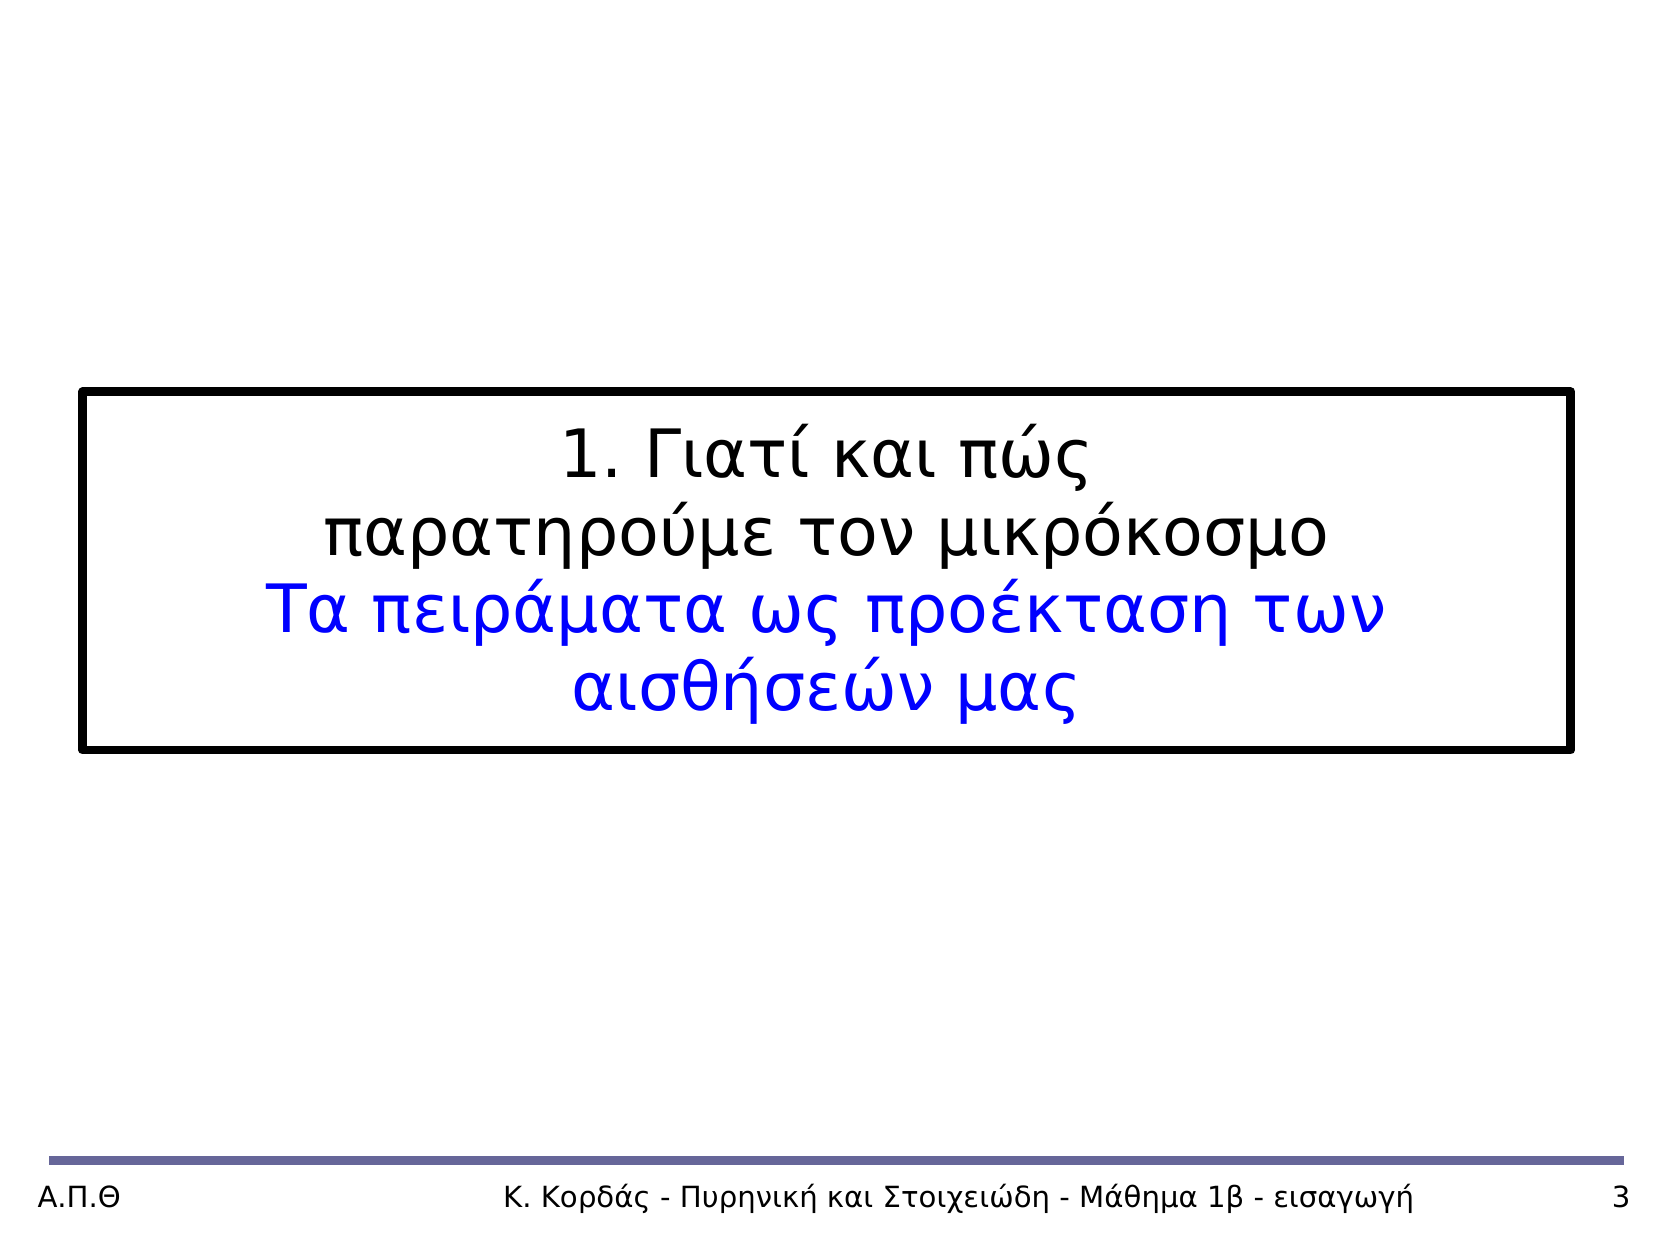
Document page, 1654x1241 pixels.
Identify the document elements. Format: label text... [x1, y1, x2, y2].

subtitle 1. Γιατί και πώς παρατηρούμε τον μικρόκοσμο Τα πειράματα ως προέκταση των αισθήσεών μας [82, 391, 1571, 751]
